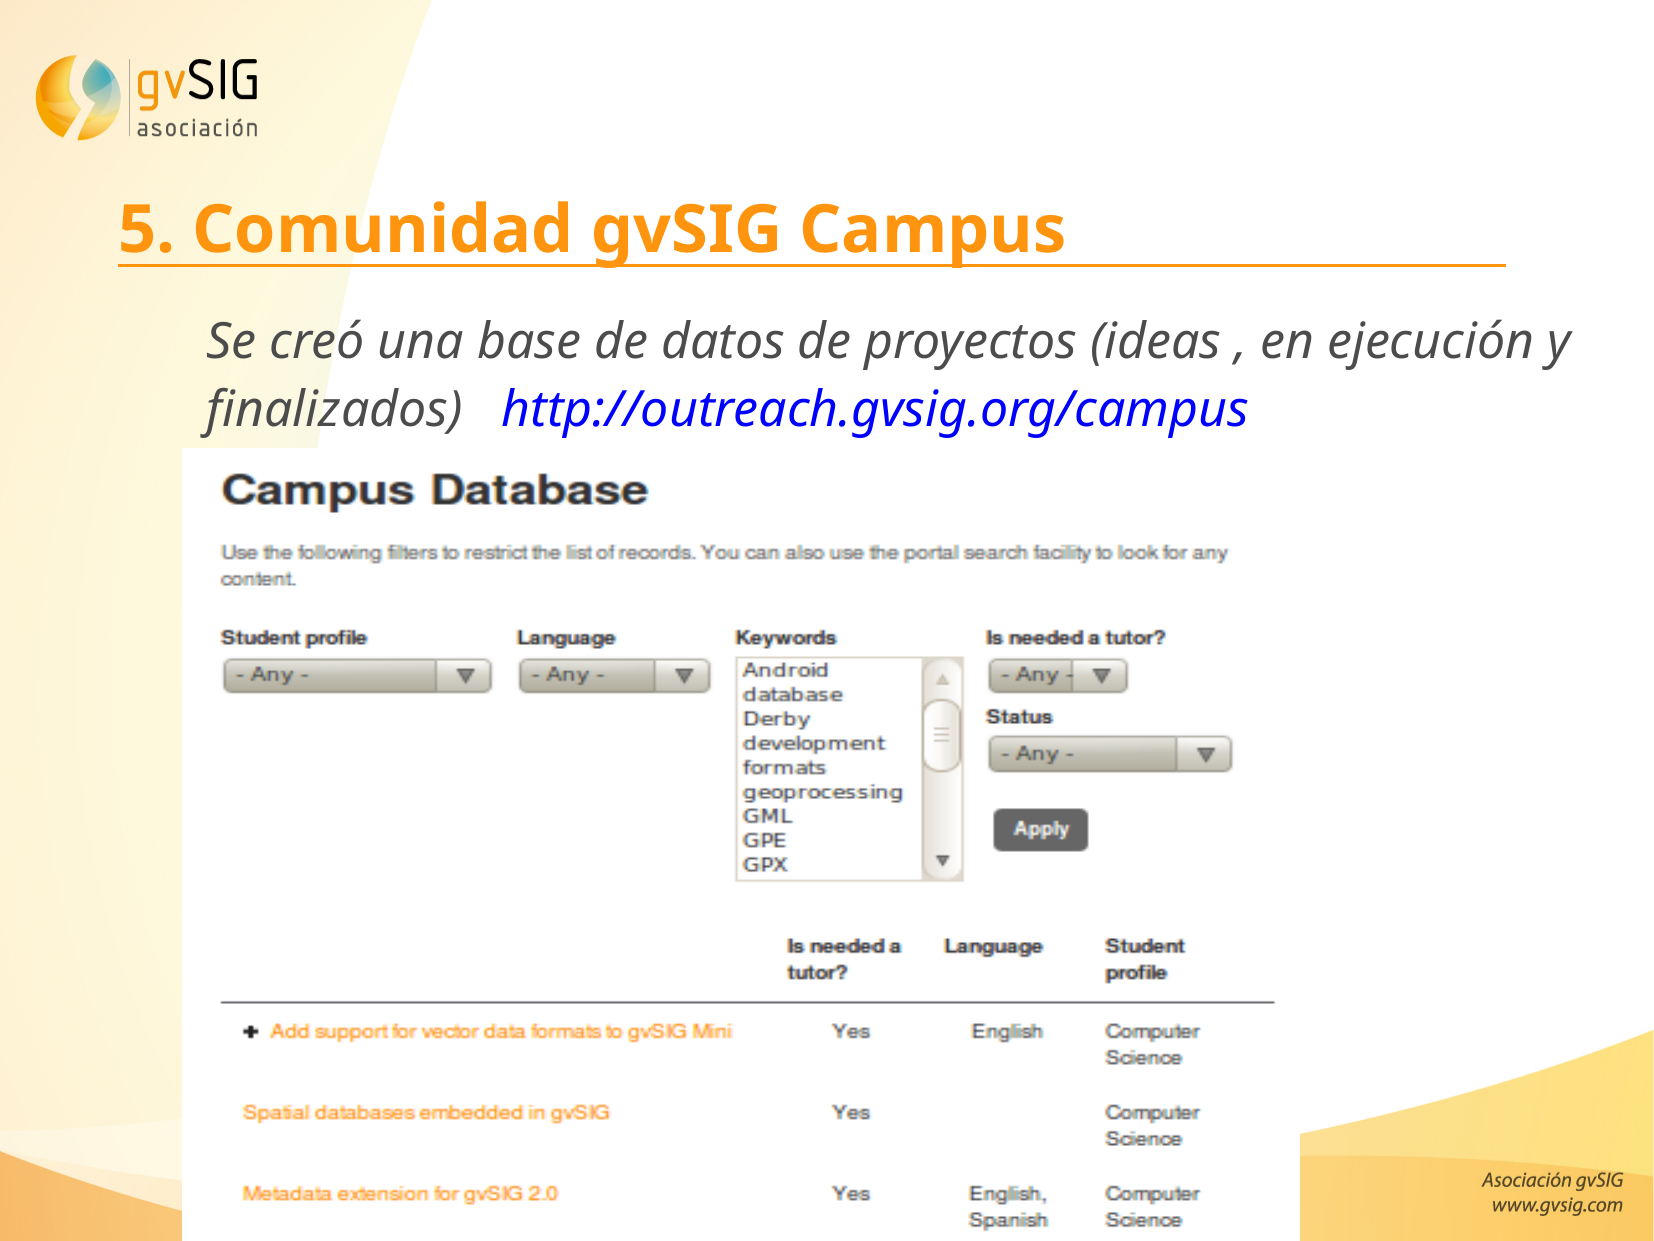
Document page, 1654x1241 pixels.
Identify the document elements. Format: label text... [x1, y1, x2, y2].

title 5. Comunidad gvSIG Campus [118, 177, 1607, 276]
picture [0, 0, 1654, 1241]
text_box Se creó una base de datos de proyectos (ideas , en ejecución y finalizados) http://outreach.gvsig.org/campus [206, 314, 1654, 432]
